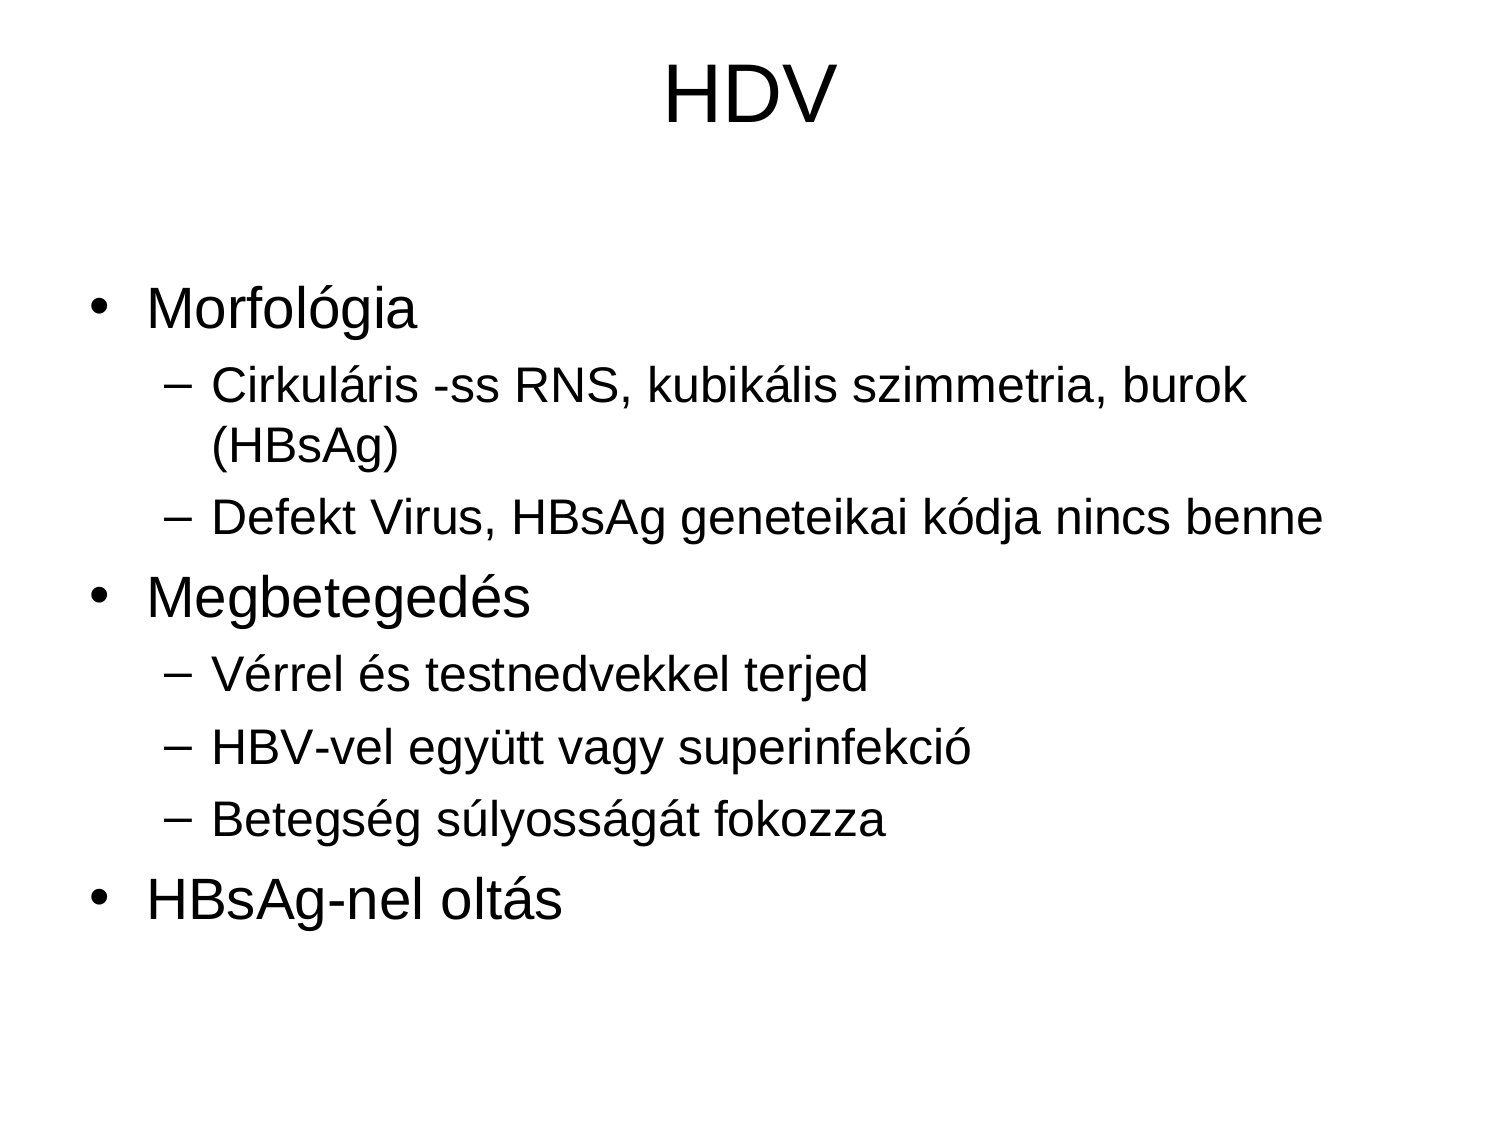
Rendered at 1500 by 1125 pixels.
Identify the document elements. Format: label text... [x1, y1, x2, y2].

list Morfológia Cirkuláris -ss RNS, kubikális szimmetria, burok (HBsAg) Defekt Virus, HBsAg geneteikai kódja nincs benne Megbetegedés Vérrel és testnedvekkel terjed HBV-vel együtt vagy superinfekció Betegség súlyosságát fokozza HBsAg-nel oltás [75, 262, 1426, 1005]
title HDV [75, 31, 1426, 247]
